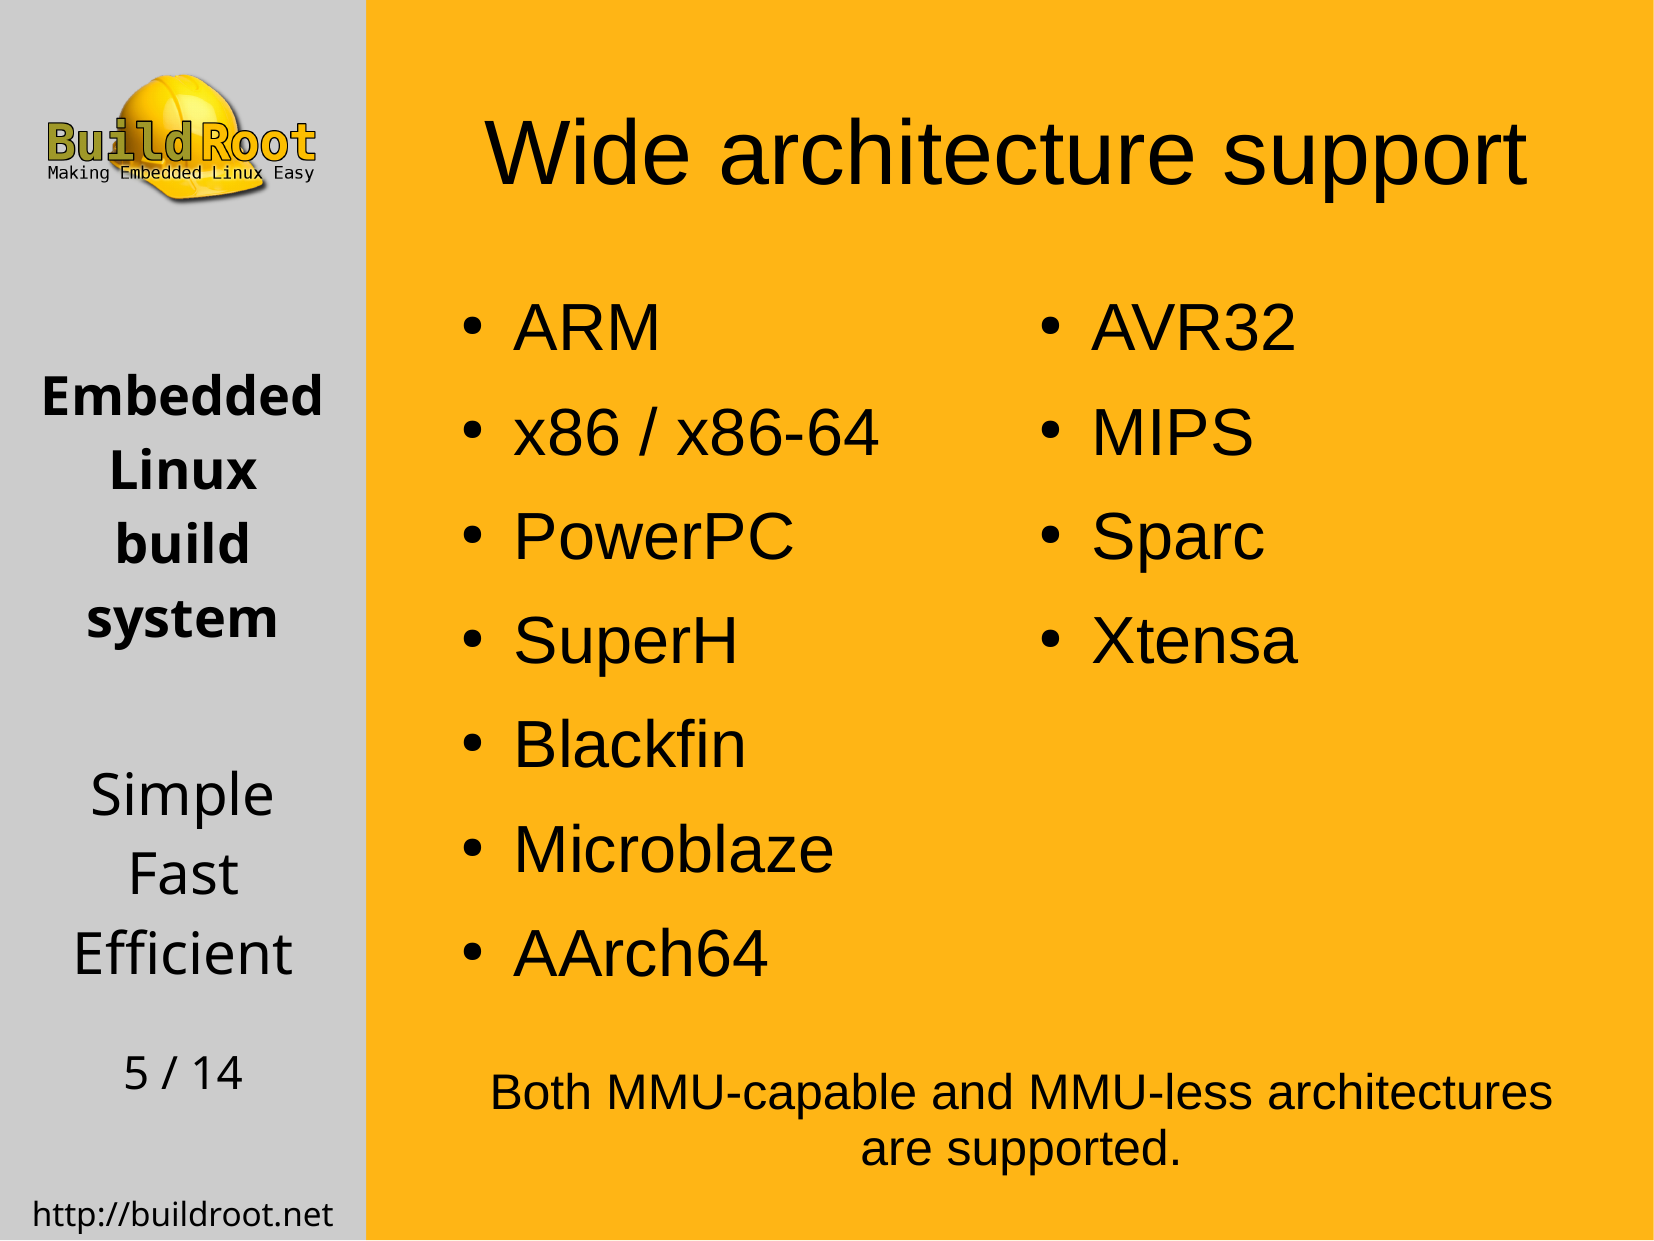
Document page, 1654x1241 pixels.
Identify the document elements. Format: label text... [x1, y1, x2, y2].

list AVR32 MIPS Sparc Xtensa [1020, 290, 1572, 1010]
text_box Both MMU-capable and MMU-less architectures are supported. [460, 1057, 1583, 1184]
list ARM x86 / x86-64 PowerPC SuperH Blackfin Microblaze AArch64 [442, 290, 994, 1010]
picture [21, 54, 349, 219]
title Wide architecture support [442, 49, 1571, 257]
